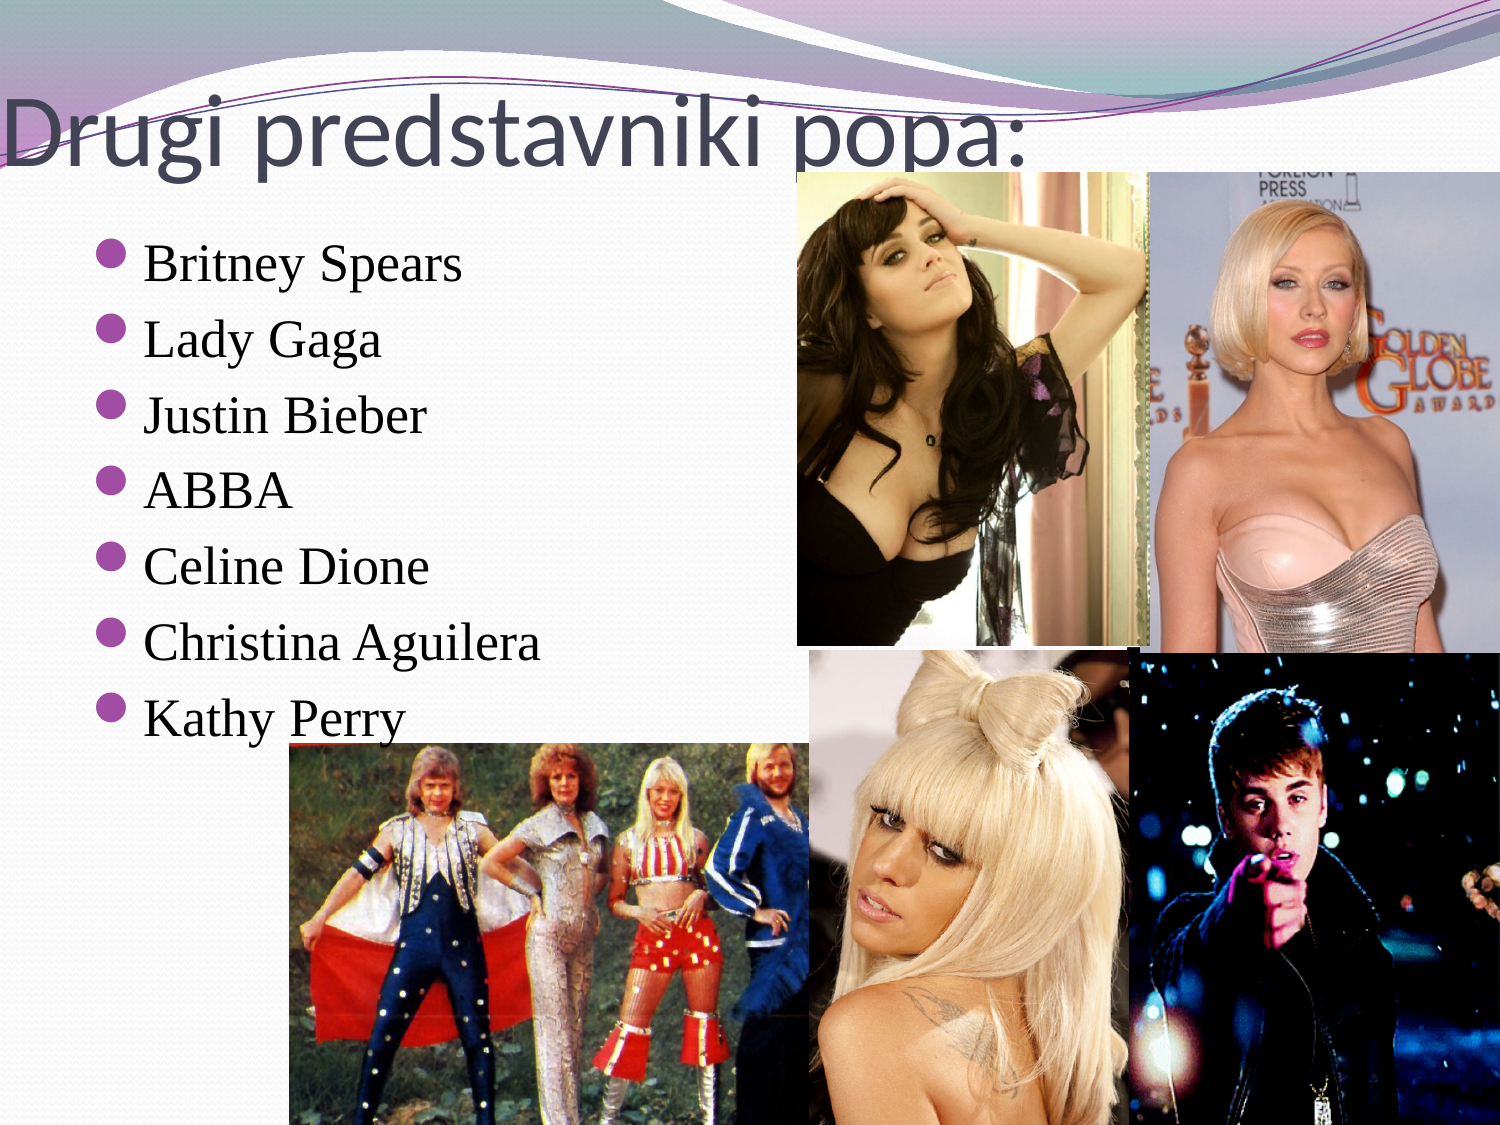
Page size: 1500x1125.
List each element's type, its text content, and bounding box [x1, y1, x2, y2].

picture [0, 56, 1500, 1125]
picture [1052, 113, 1105, 119]
title Drugi predstavniki popa: [0, 0, 1052, 188]
list Britney Spears Lady Gaga Justin Bieber ABBA Celine Dione Christina Aguilera Kathy Perry [76, 220, 644, 775]
